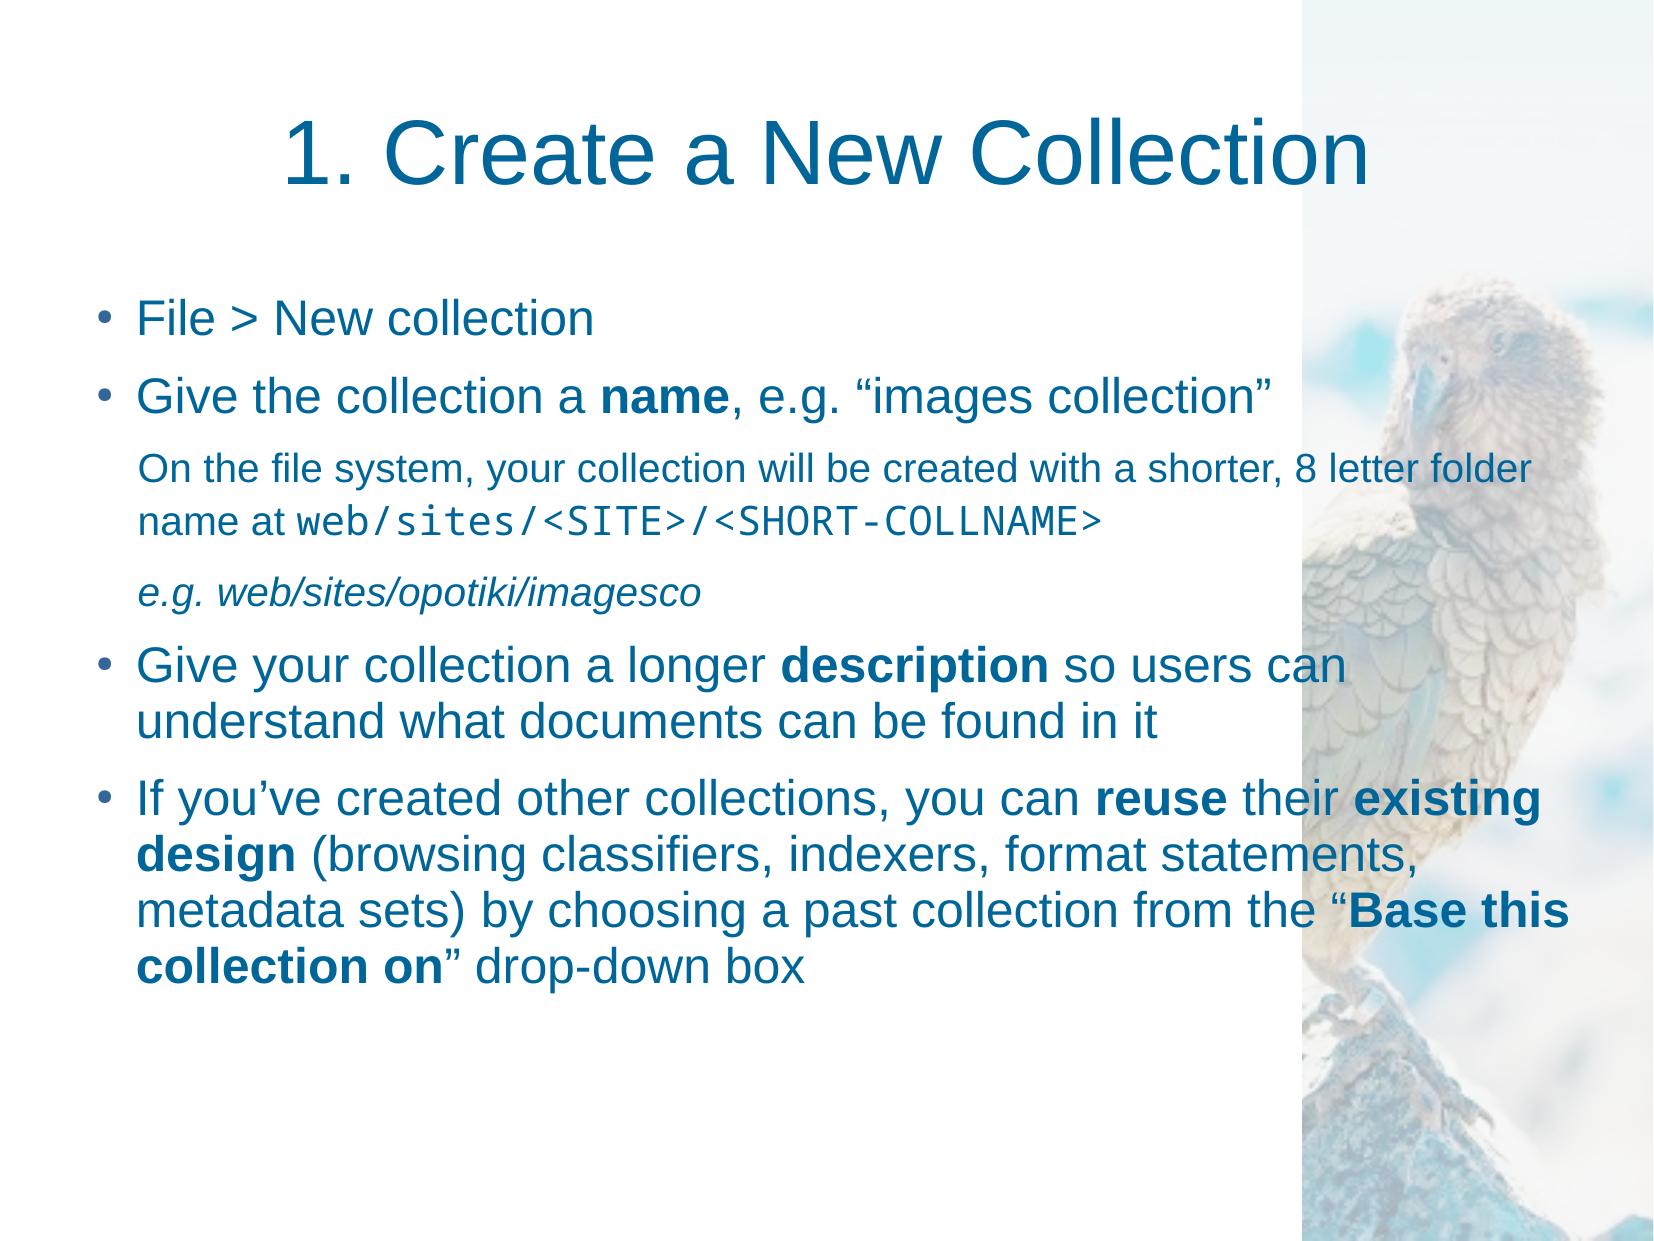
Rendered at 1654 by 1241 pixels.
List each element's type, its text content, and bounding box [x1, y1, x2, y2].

list File > New collection Give the collection a name, e.g. “images collection” On the file system, your collection will be created with a shorter, 8 letter folder name at web/sites/<SITE>/<SHORT-COLLNAME> e.g. web/sites/opotiki/imagesco Give your collection a longer description so users can understand what documents can be found in it If you’ve created other collections, you can reuse their existing design (browsing classifiers, indexers, format statements, metadata sets) by choosing a past collection from the “Base this collection on” drop-down box [82, 290, 1571, 1010]
title 1. Create a New Collection [82, 49, 1571, 257]
